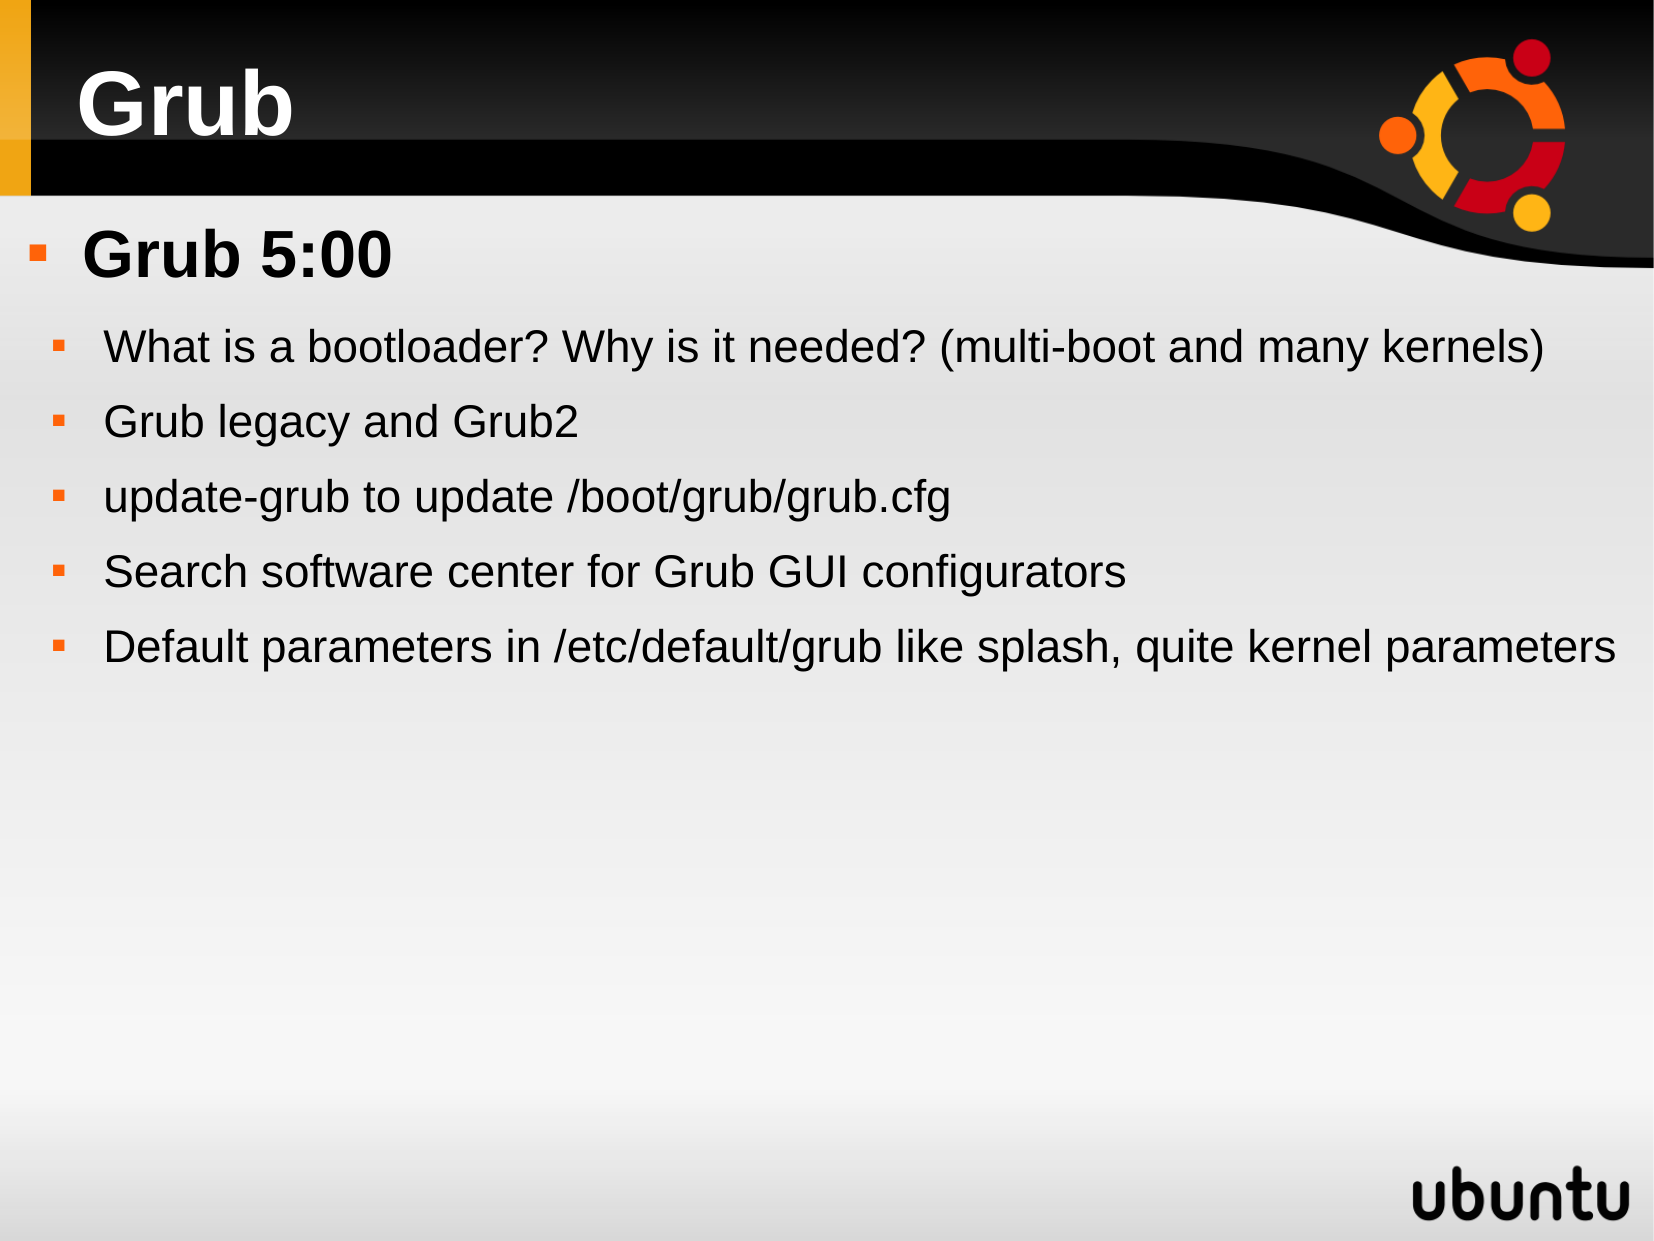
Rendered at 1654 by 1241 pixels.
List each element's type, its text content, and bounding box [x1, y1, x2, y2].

list Grub 5:00 What is a bootloader? Why is it needed? (multi-boot and many kernels) Grub legacy and Grub2 update-grub to update /boot/grub/grub.cfg Search software center for Grub GUI configurators Default parameters in /etc/default/grub like splash, quite kernel parameters [11, 217, 1651, 1036]
picture [0, 0, 1654, 1241]
title Grub [76, 0, 1565, 208]
